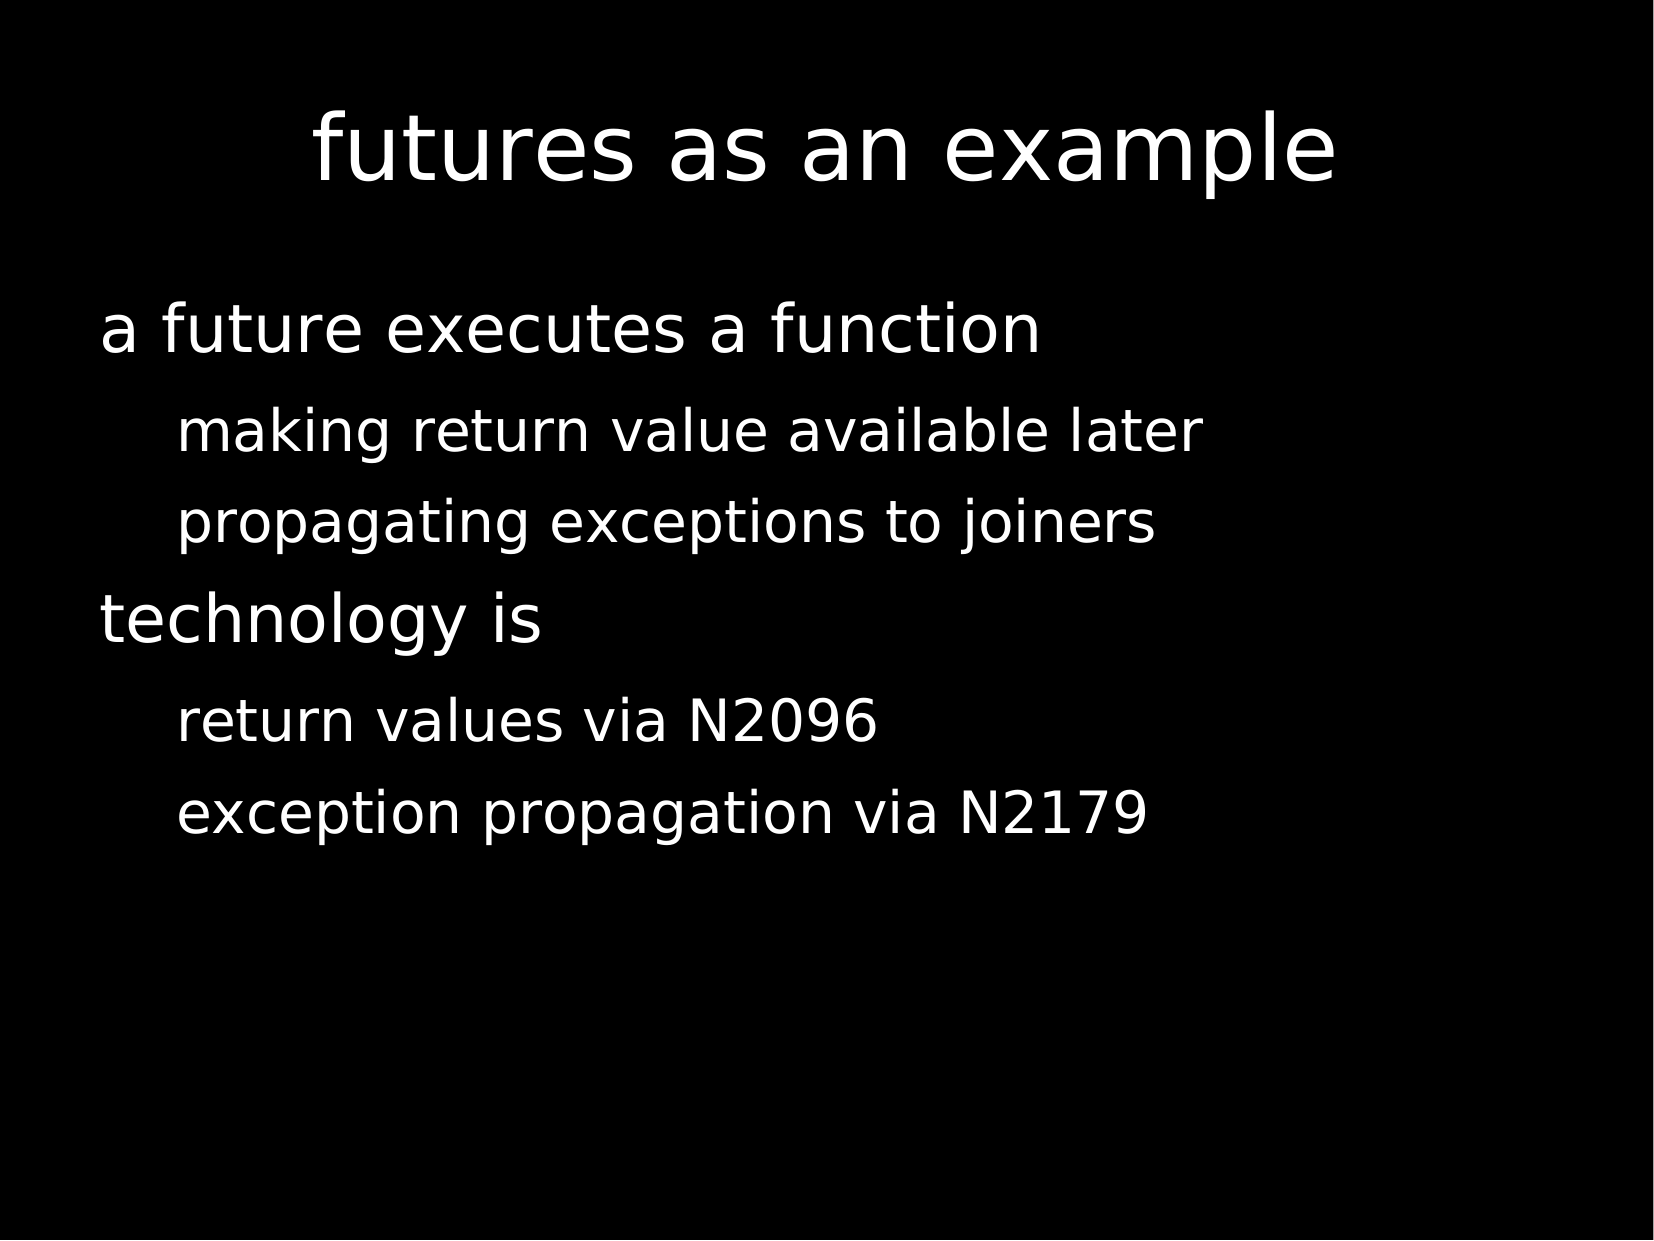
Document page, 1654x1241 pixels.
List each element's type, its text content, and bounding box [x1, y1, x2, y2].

list a future executes a function making return value available later propagating exceptions to joiners technology is return values via N2096 exception propagation via N2179 [82, 290, 1570, 1109]
title futures as an example [82, 46, 1570, 259]
